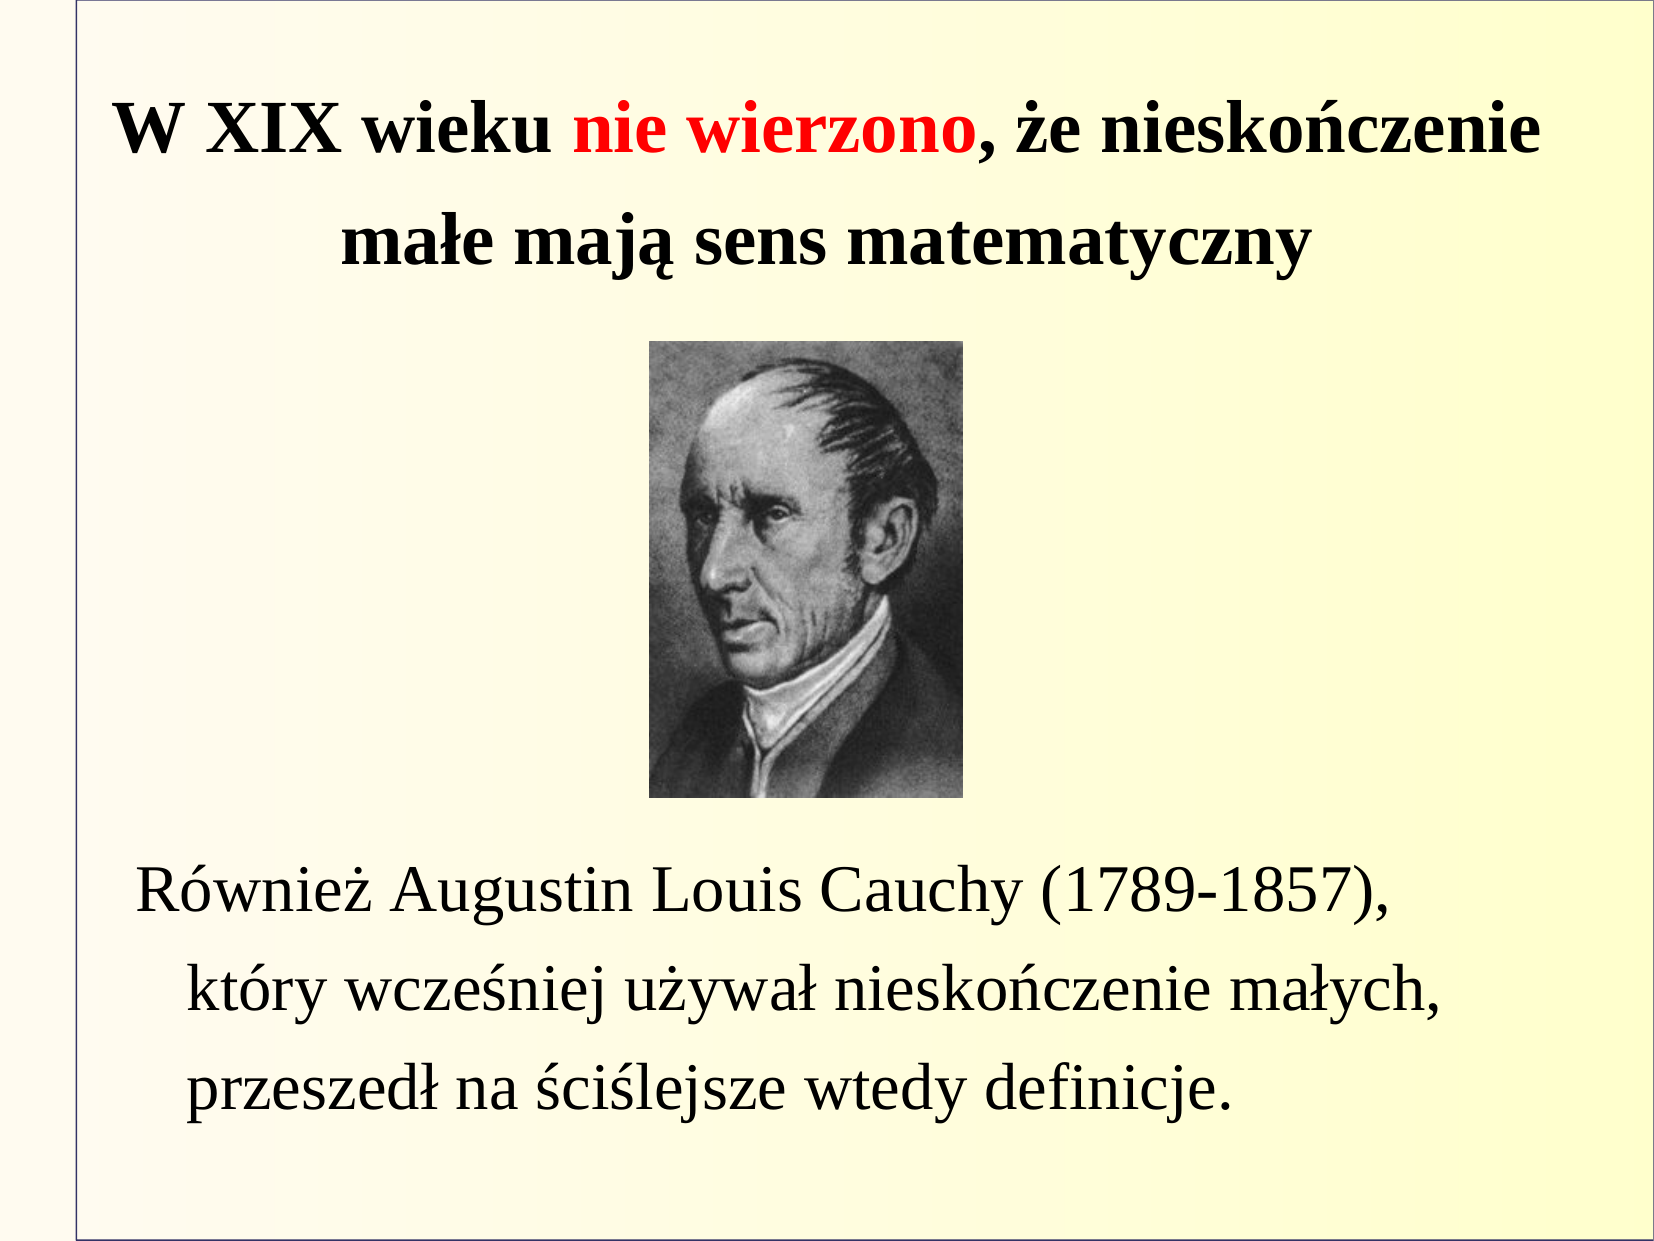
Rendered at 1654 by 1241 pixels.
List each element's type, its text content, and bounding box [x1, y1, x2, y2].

picture [0, 0, 75, 1241]
picture [649, 341, 963, 798]
list Również Augustin Louis Cauchy (1789-1857), który wcześniej używał nieskończenie małych, przeszedł na ściślejsze wtedy definicje. [118, 826, 1534, 1168]
chart [123, 335, 1536, 709]
title W XIX wieku nie wierzono, że nieskończenie małe mają sens matematyczny [59, 0, 1595, 339]
